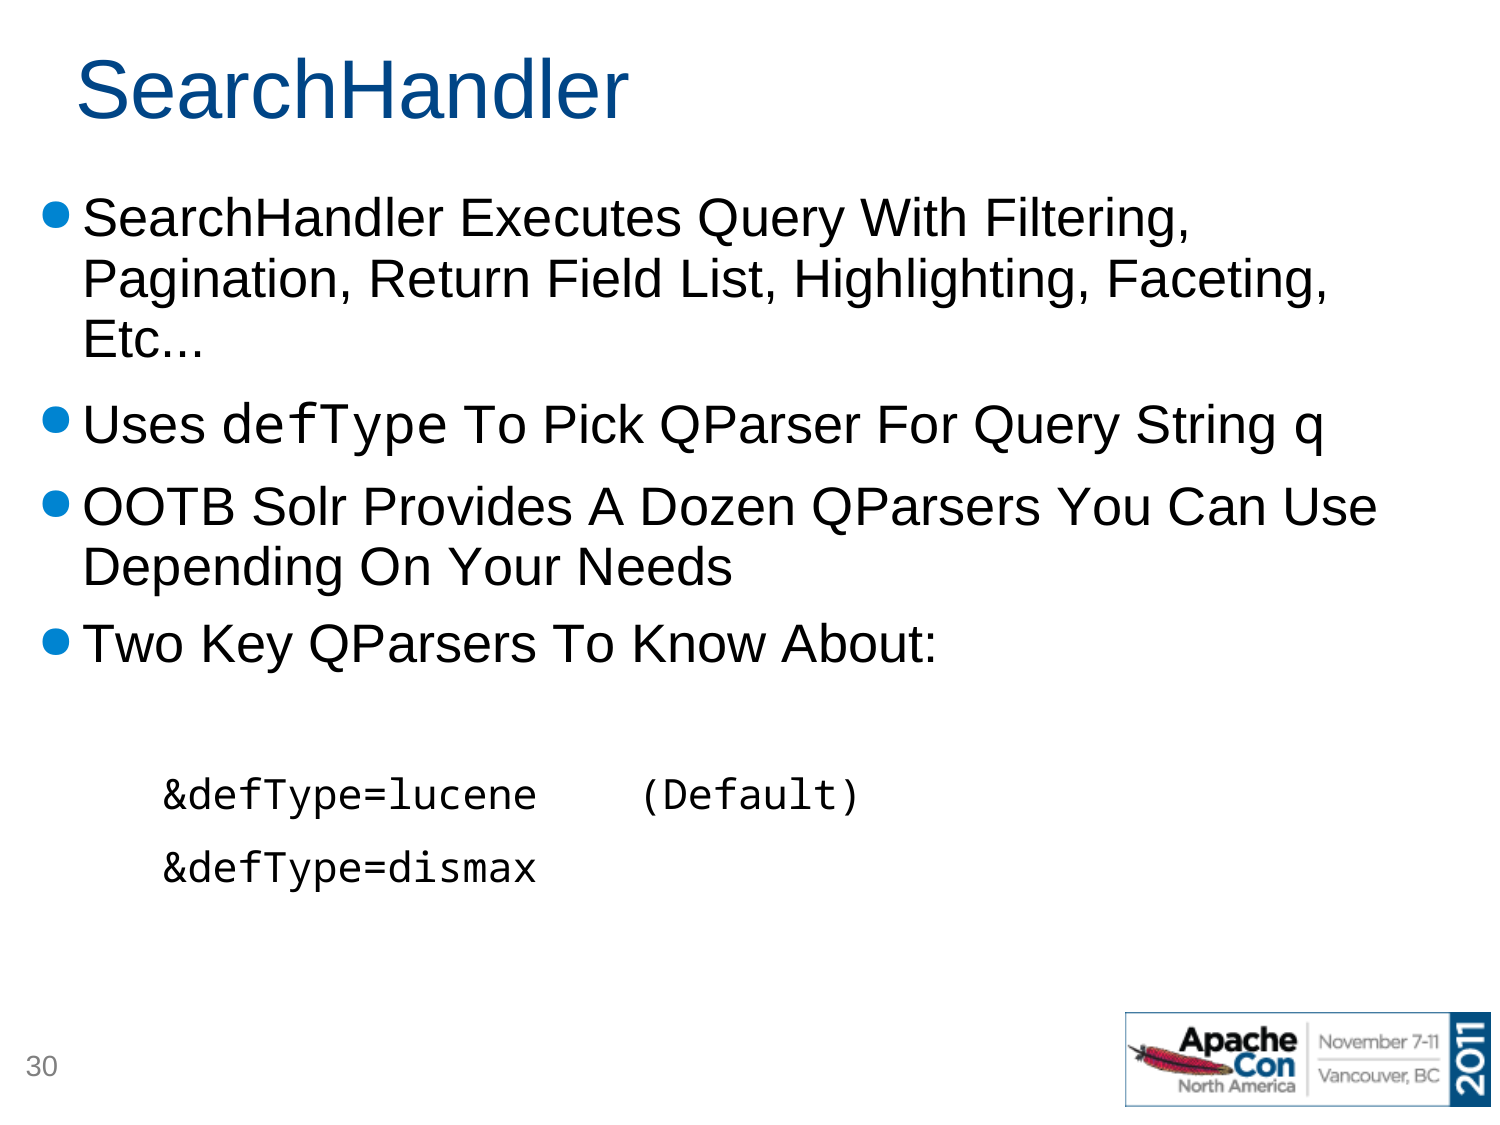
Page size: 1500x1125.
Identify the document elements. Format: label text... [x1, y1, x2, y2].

list SearchHandler Executes Query With Filtering, Pagination, Return Field List, Highlighting, Faceting, Etc... Uses defType To Pick QParser For Query String q OOTB Solr Provides A Dozen QParsers You Can Use Depending On Your Needs Two Key QParsers To Know About: &defType=lucene (Default) &defType=dismax [37, 187, 1463, 991]
picture [1125, 1012, 1491, 1107]
title SearchHandler [75, 0, 1425, 181]
